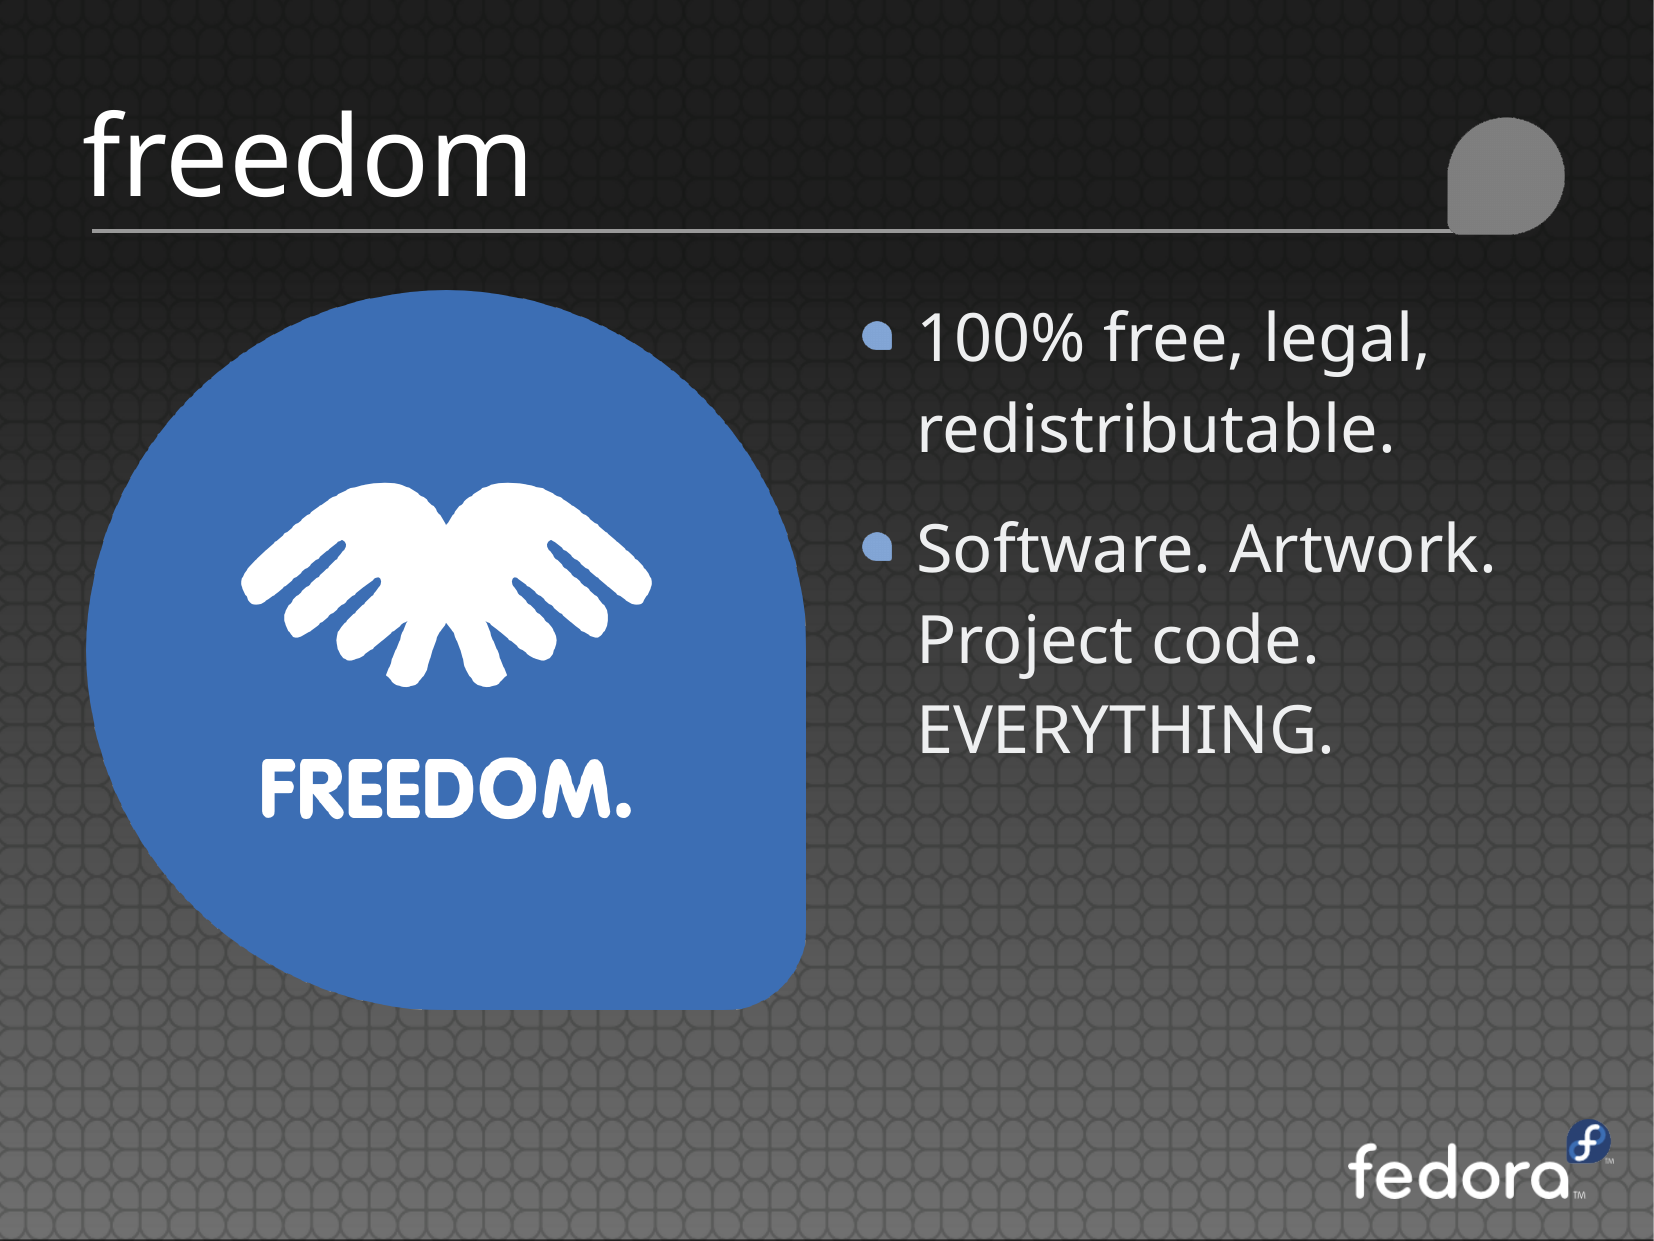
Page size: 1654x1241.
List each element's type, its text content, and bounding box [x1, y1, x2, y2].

picture [0, 0, 1654, 1241]
list 100% free, legal, redistributable. Software. Artwork. Project code. EVERYTHING. [845, 290, 1572, 1094]
title freedom [82, 49, 1571, 257]
